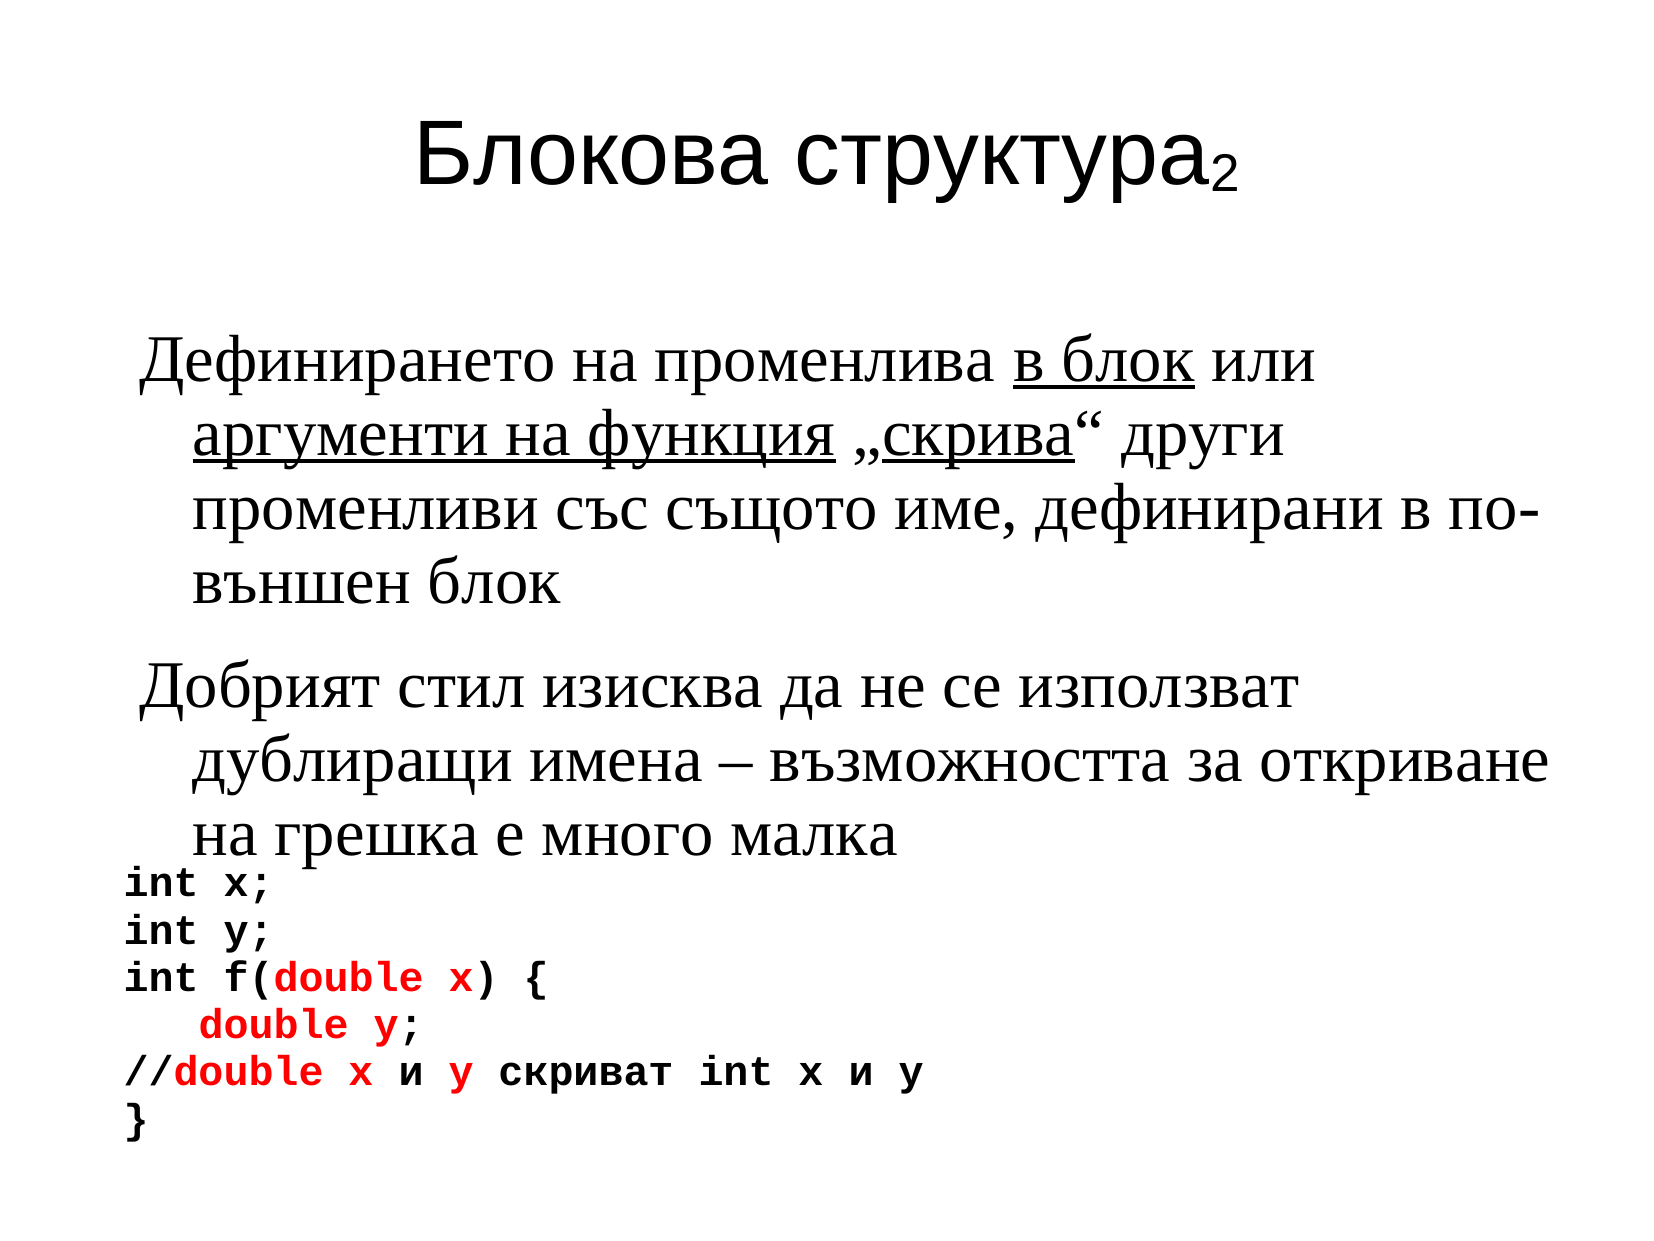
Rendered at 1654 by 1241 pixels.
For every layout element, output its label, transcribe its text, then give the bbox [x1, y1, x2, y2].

text_box int x; int y; int f(double x) { double y; //double x и y скриват int x и y } [108, 854, 1642, 1157]
list Дефинирането на променлива в блок или аргументи на функция „скрива“ други променливи със същото име, дефинирани в по-външен блок Добрият стил изисква да не се използват дублиращи имена – възможността за откриване на грешка е много малка [121, 322, 1561, 854]
title Блокова структура2 [82, 49, 1571, 257]
